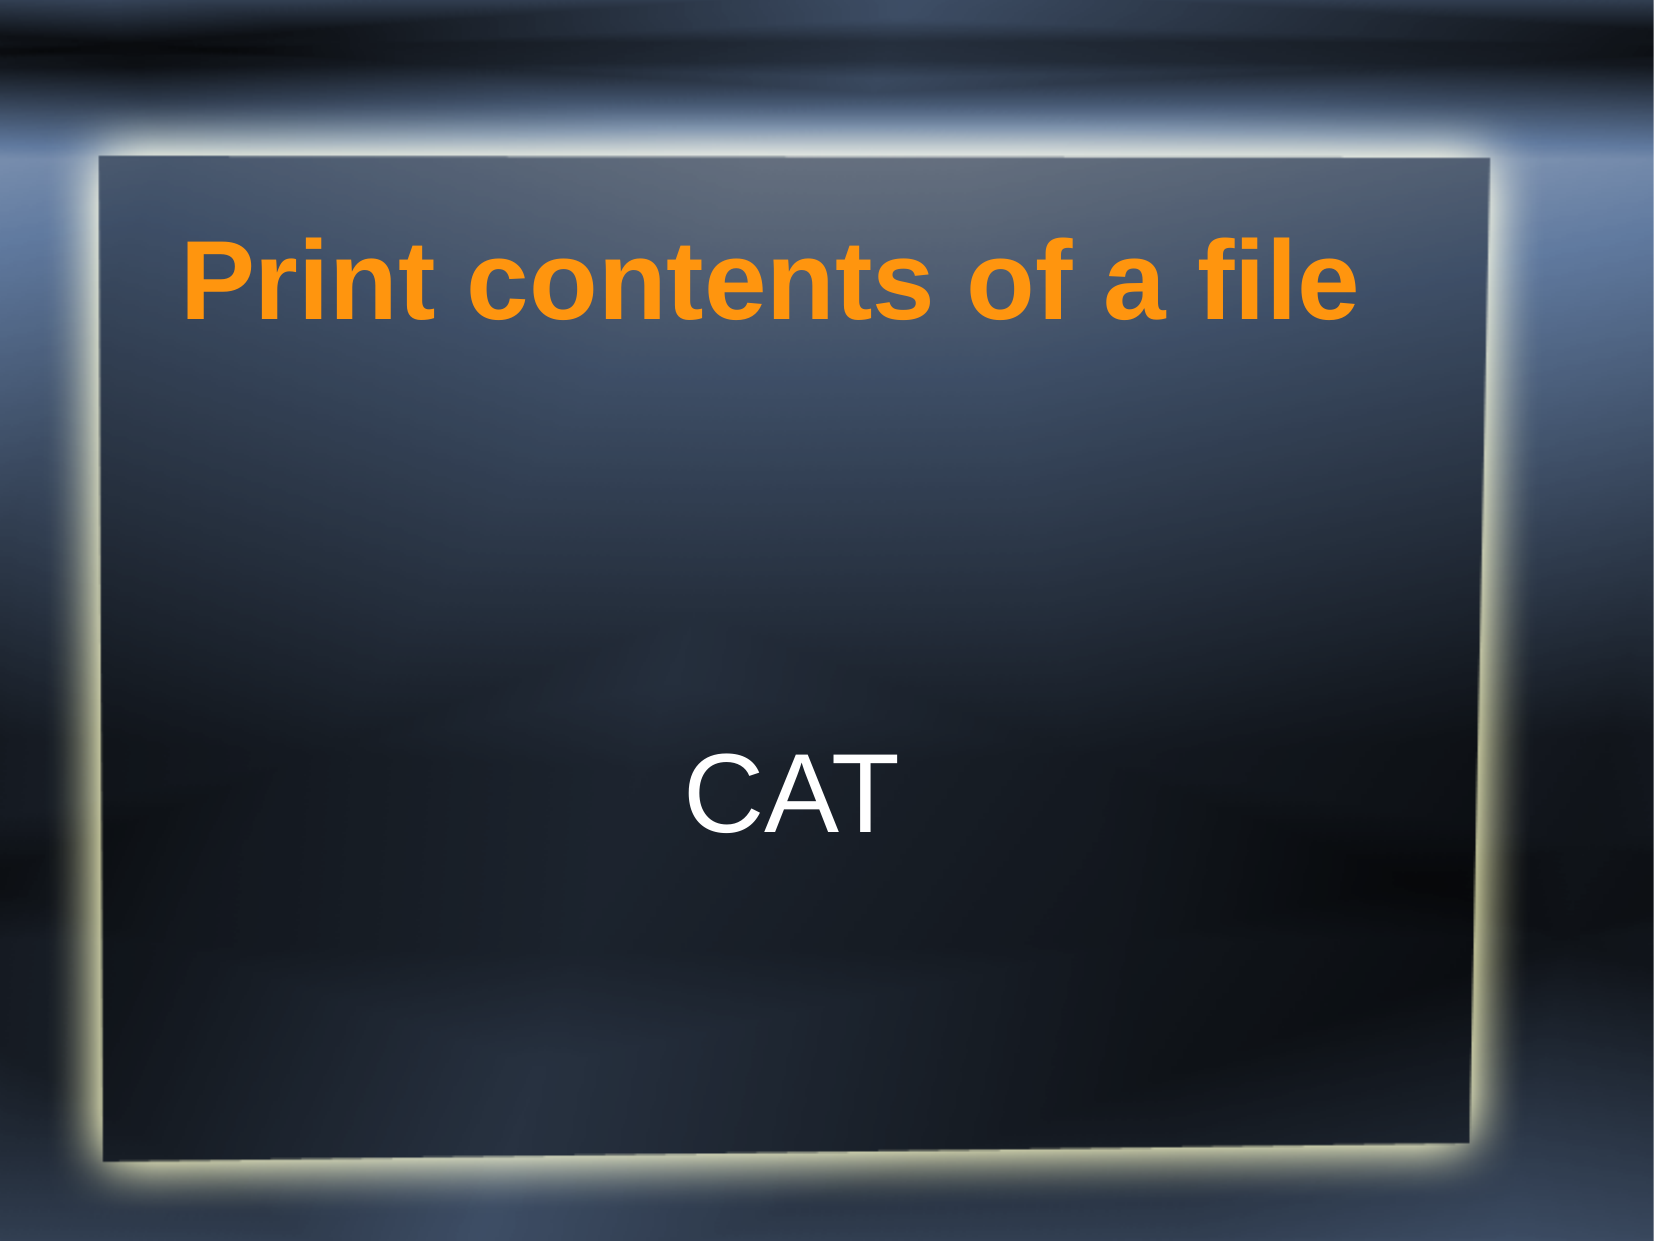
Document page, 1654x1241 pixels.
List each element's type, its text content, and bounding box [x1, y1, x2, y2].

subtitle CAT [135, 479, 1447, 1107]
title Print contents of a file [124, 184, 1418, 377]
picture [0, 0, 1654, 1241]
